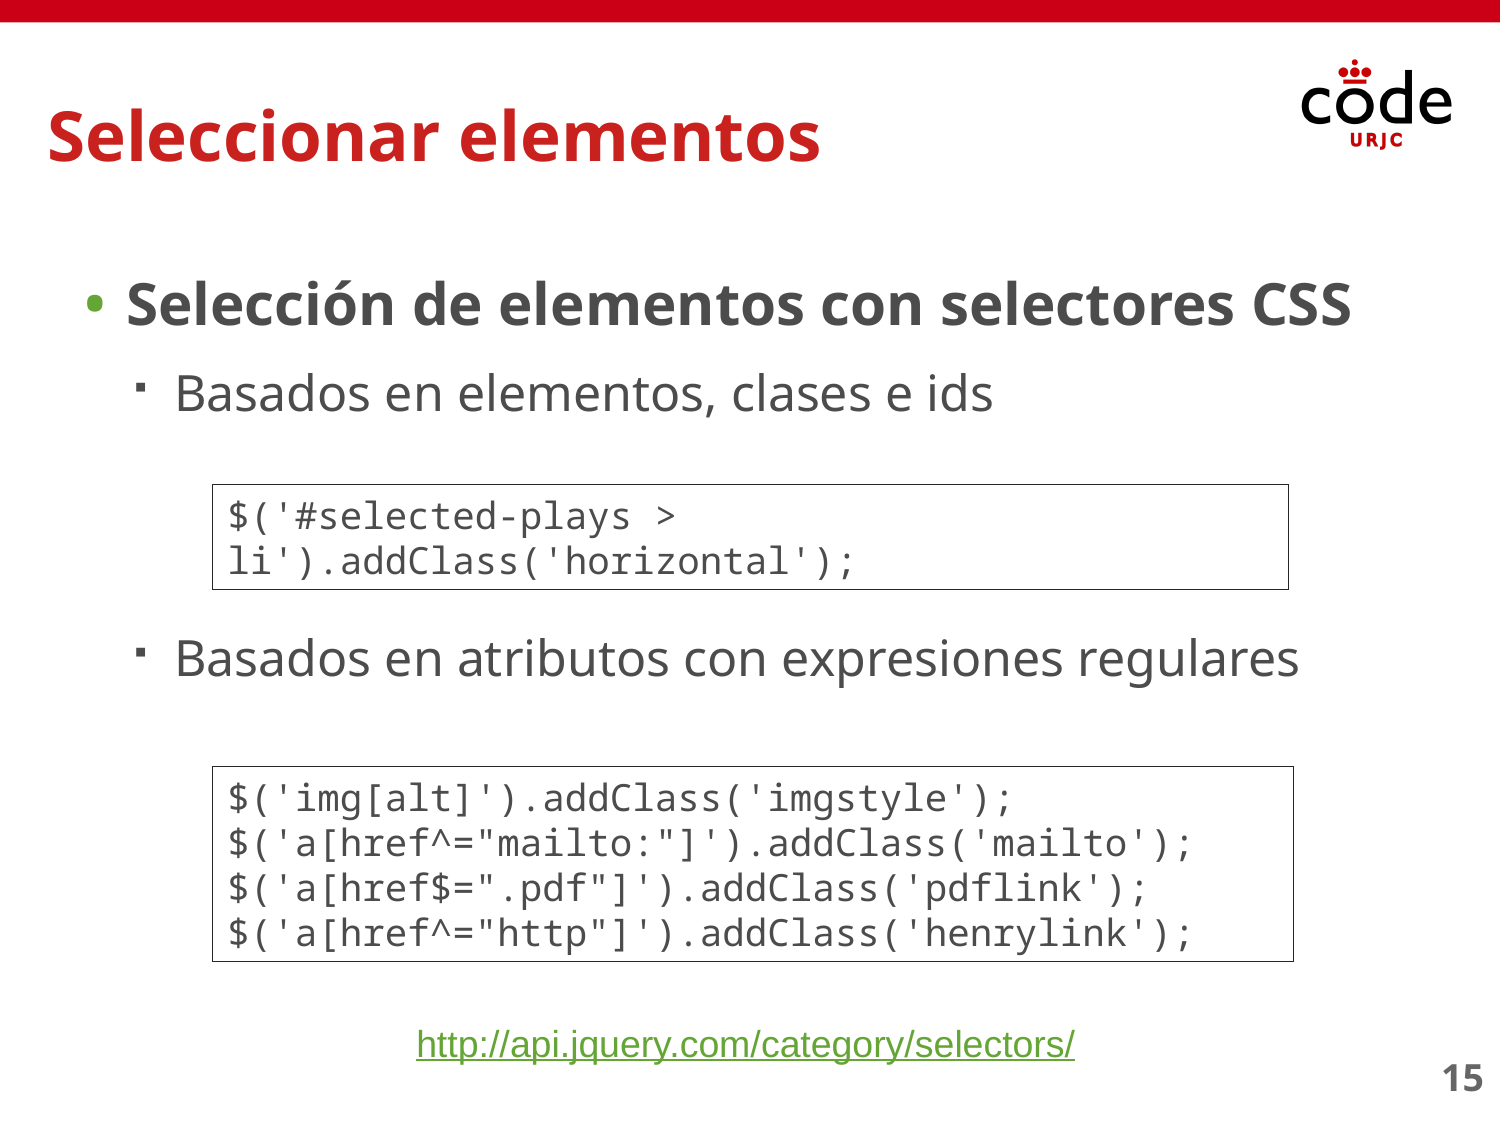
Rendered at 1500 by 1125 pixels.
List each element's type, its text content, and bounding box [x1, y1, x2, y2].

text_box $('img[alt]').addClass('imgstyle'); $('a[href^="mailto:"]').addClass('mailto'); $('a[href$=".pdf"]').addClass('pdflink'); $('a[href^="http"]').addClass('henrylink'); [212, 766, 1294, 962]
list Selección de elementos con selectores CSS Basados en elementos, clases e ids Basados en atributos con expresiones regulares [51, 259, 1436, 1013]
text_box $('#selected-plays > li').addClass('horizontal'); [212, 484, 1289, 590]
picture [1284, 50, 1468, 161]
title Seleccionar elementos [32, 79, 1383, 189]
text_box http://api.jquery.com/category/selectors/ [401, 1012, 1102, 1073]
